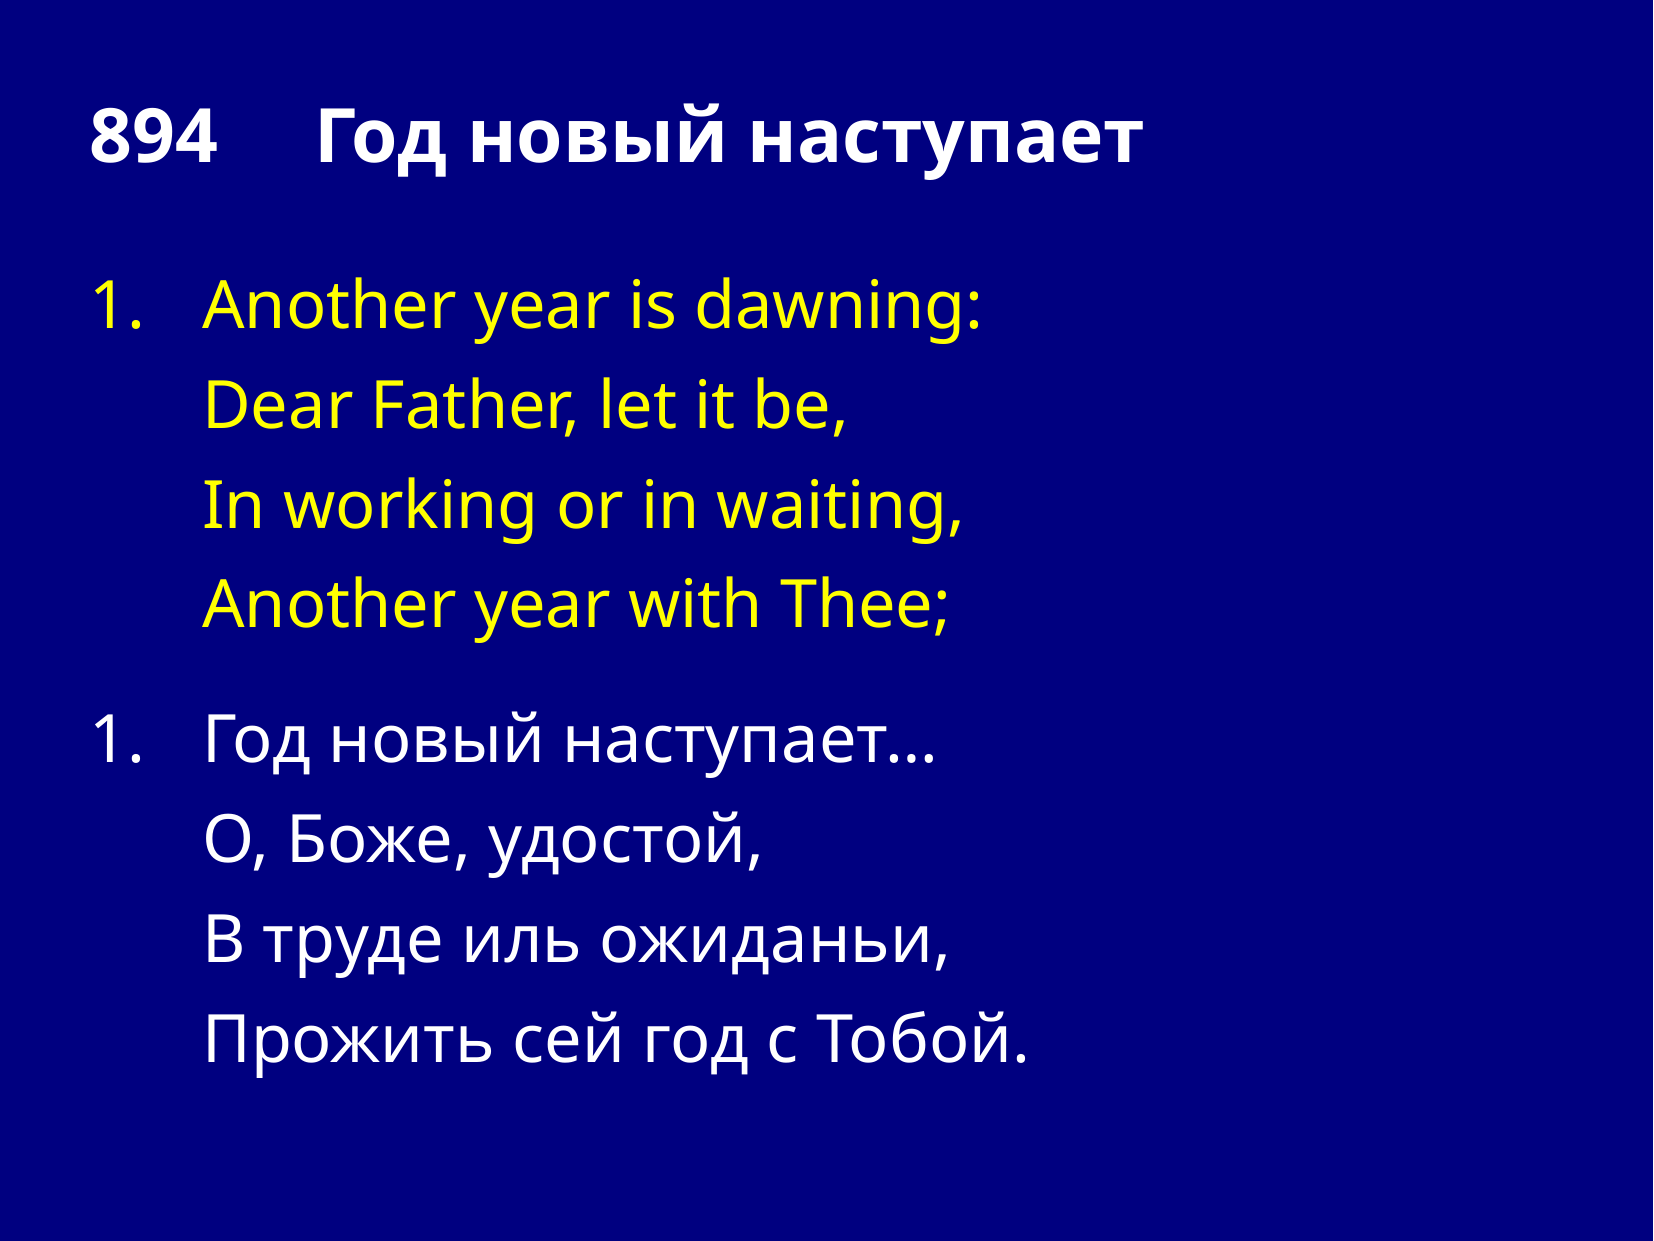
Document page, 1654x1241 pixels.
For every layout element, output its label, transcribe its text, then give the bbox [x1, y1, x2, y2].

text_box 1. Год новый наступает… О, Боже, удостой, В труде иль ожиданьи, Прожить сей год с Тобой. [75, 675, 1576, 1163]
text_box 894 Год новый наступает [75, 75, 1576, 188]
text_box 1. Another year is dawning: Dear Father, let it be, In working or in waiting, Another year with Thee; [75, 188, 1576, 638]
